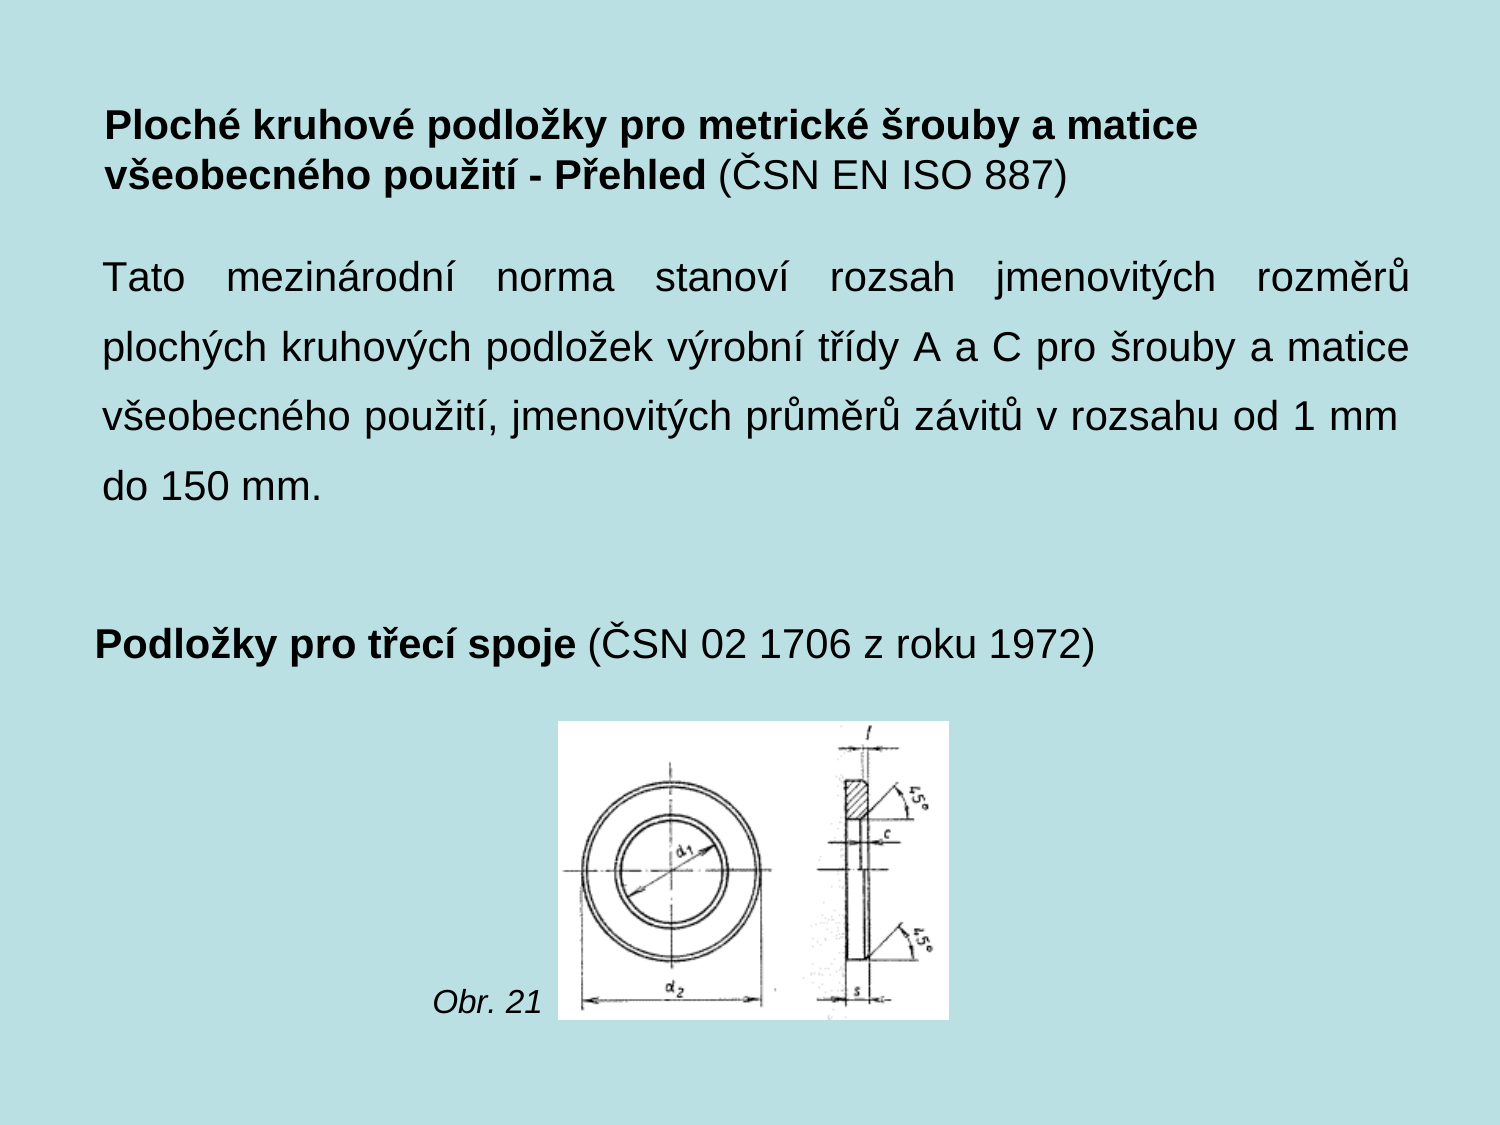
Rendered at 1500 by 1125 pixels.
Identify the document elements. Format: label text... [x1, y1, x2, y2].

text_box Tato mezinárodní norma stanoví rozsah jmenovitých rozměrů plochých kruhových podložek výrobní třídy A a C pro šrouby a matice všeobecného použití, jmenovitých průměrů závitů v rozsahu od 1 mm do 150 mm. [87, 221, 1426, 517]
picture [558, 721, 949, 1020]
text_box Obr. 21 [419, 980, 557, 1021]
text_box Podložky pro třecí spoje (ČSN 02 1706 z roku 1972) [94, 616, 1343, 667]
text_box Ploché kruhové podložky pro metrické šrouby a matice všeobecného použití - Přehled (ČSN EN ISO 887) [104, 97, 1353, 199]
